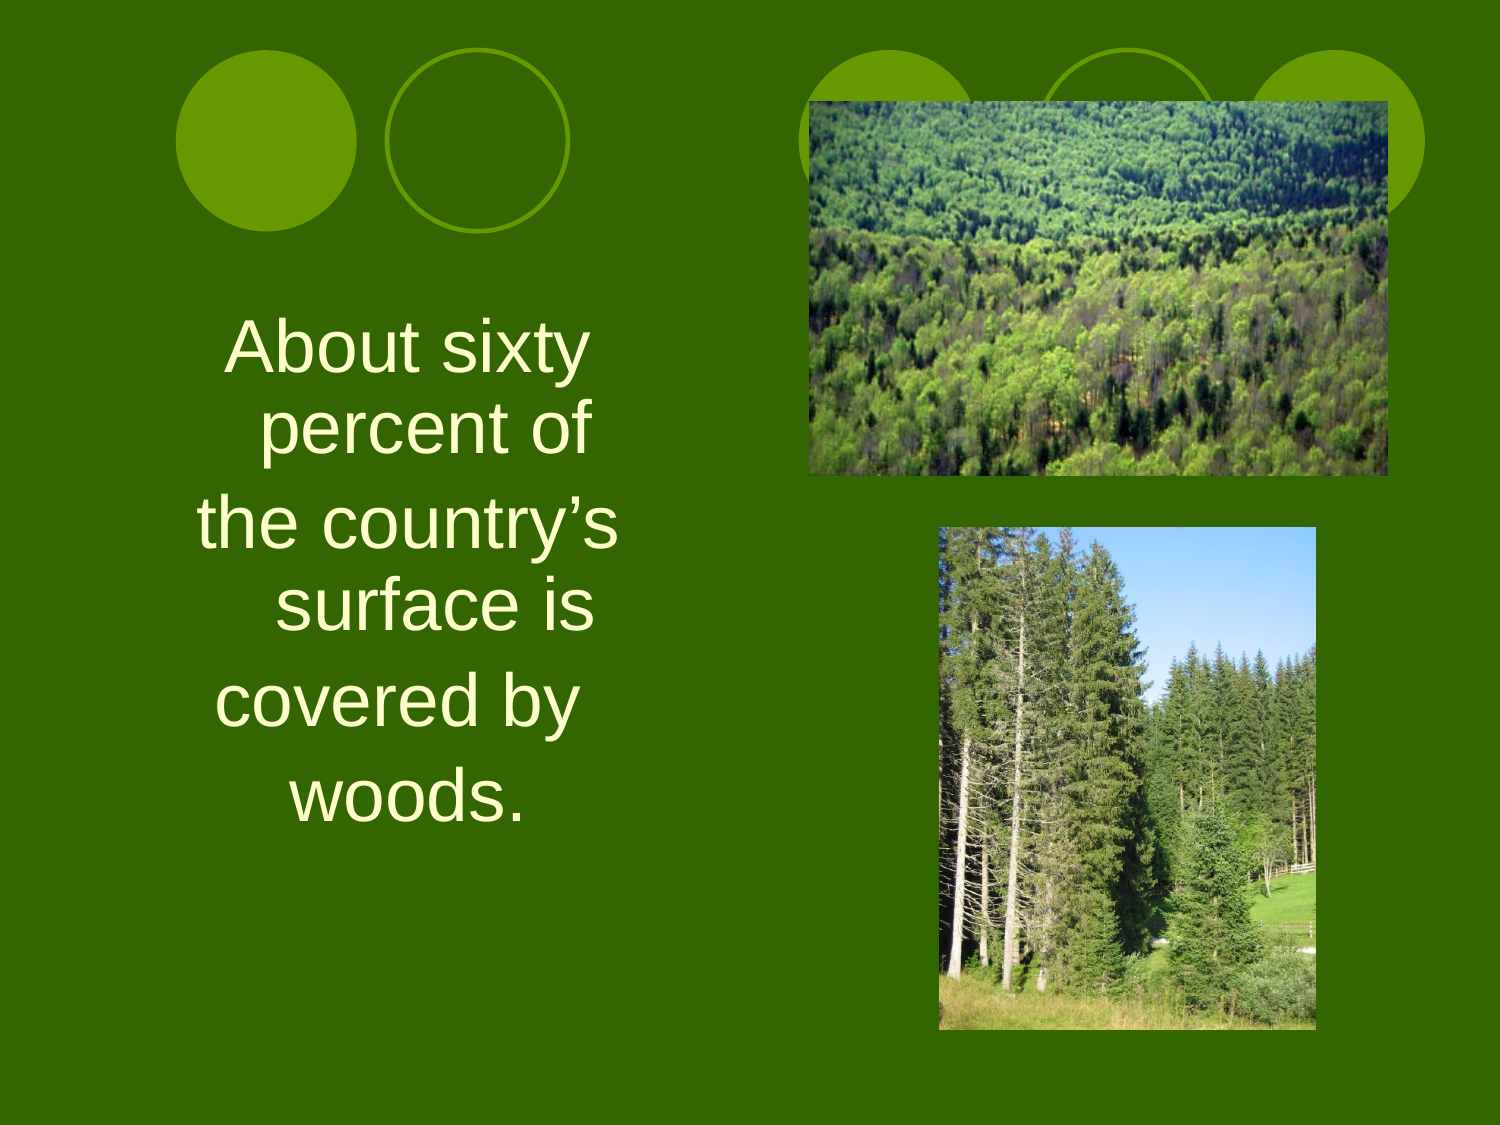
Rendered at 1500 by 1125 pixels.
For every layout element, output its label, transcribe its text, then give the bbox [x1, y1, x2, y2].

picture [939, 527, 1316, 1030]
list About sixty percent of the country’s surface is covered by woods. [76, 160, 740, 905]
picture [809, 101, 1388, 476]
